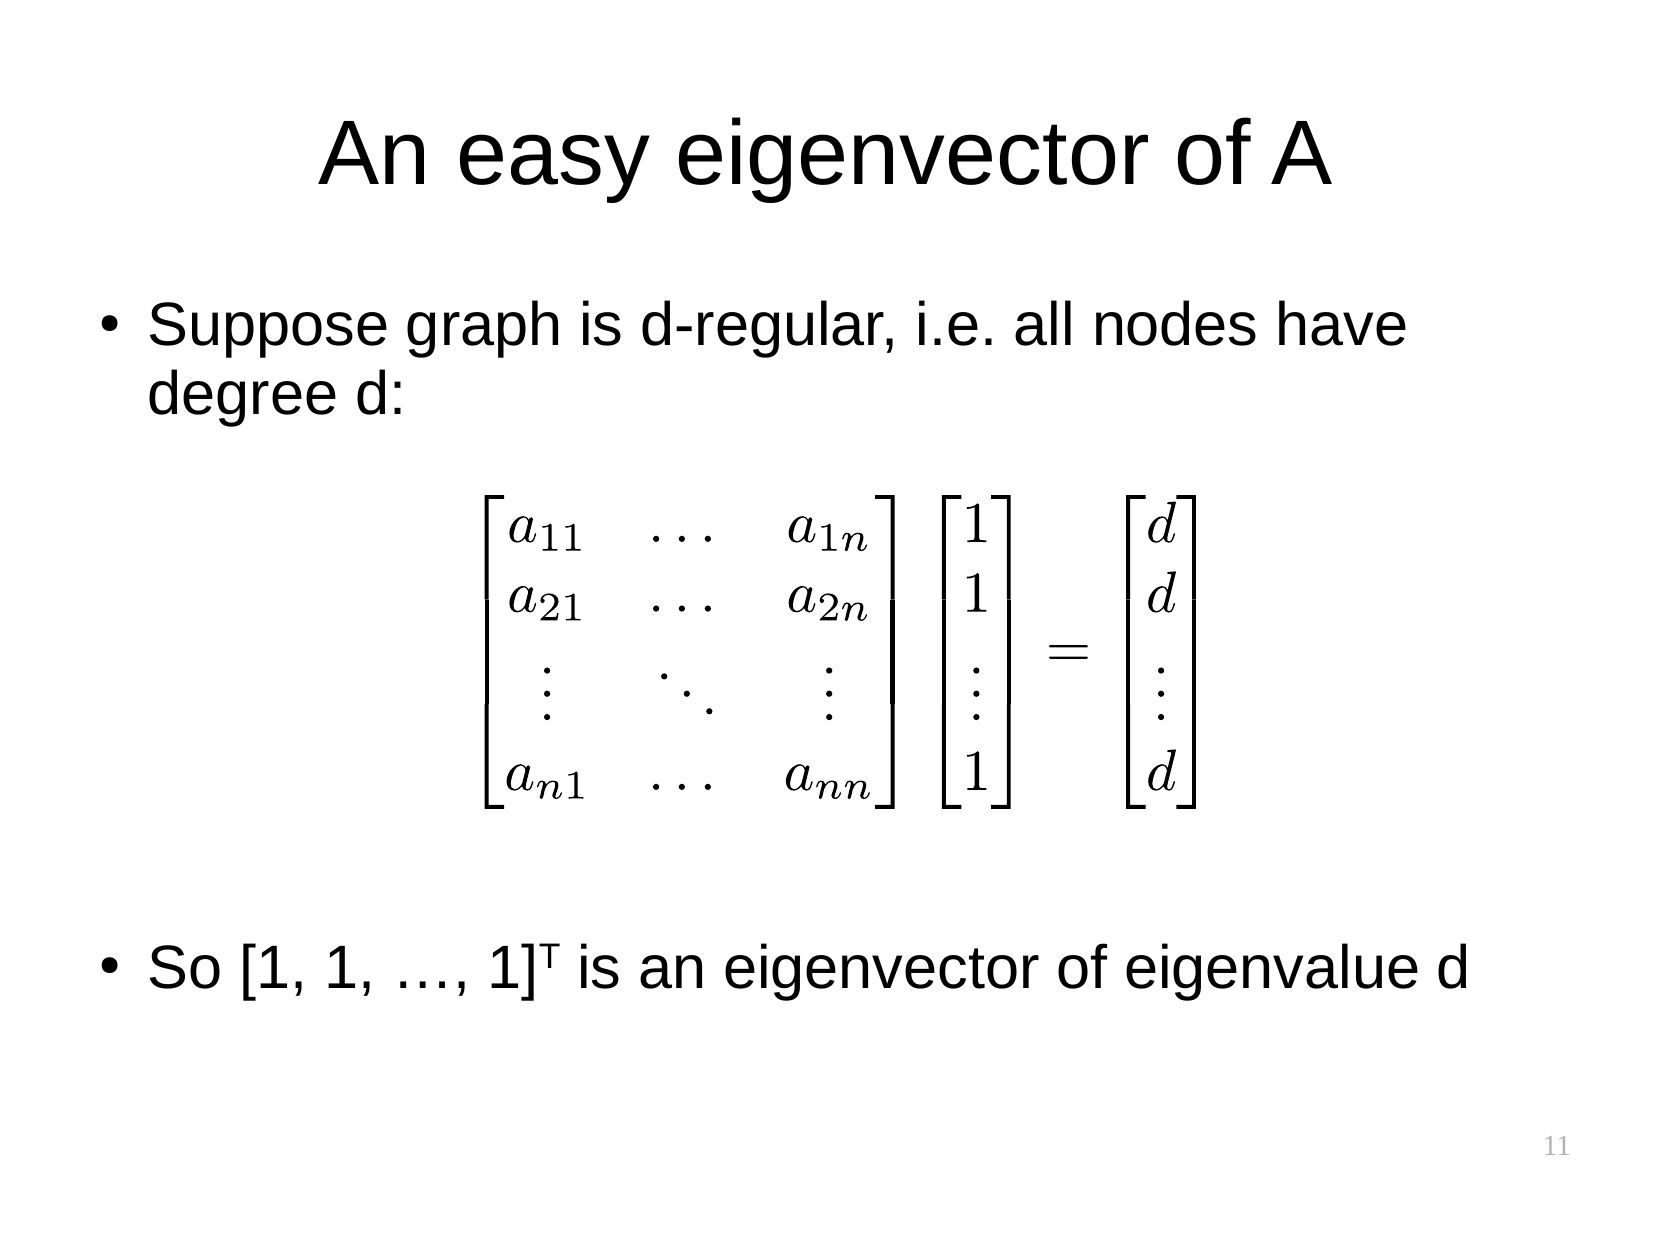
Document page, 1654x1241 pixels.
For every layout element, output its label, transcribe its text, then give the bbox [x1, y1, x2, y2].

text_box [465, 495, 1216, 809]
title An easy eigenvector of A [82, 49, 1571, 257]
list Suppose graph is d-regular, i.e. all nodes have degree d: So [1, 1, …, 1]T is an eigenvector of eigenvalue d [82, 290, 1571, 1010]
